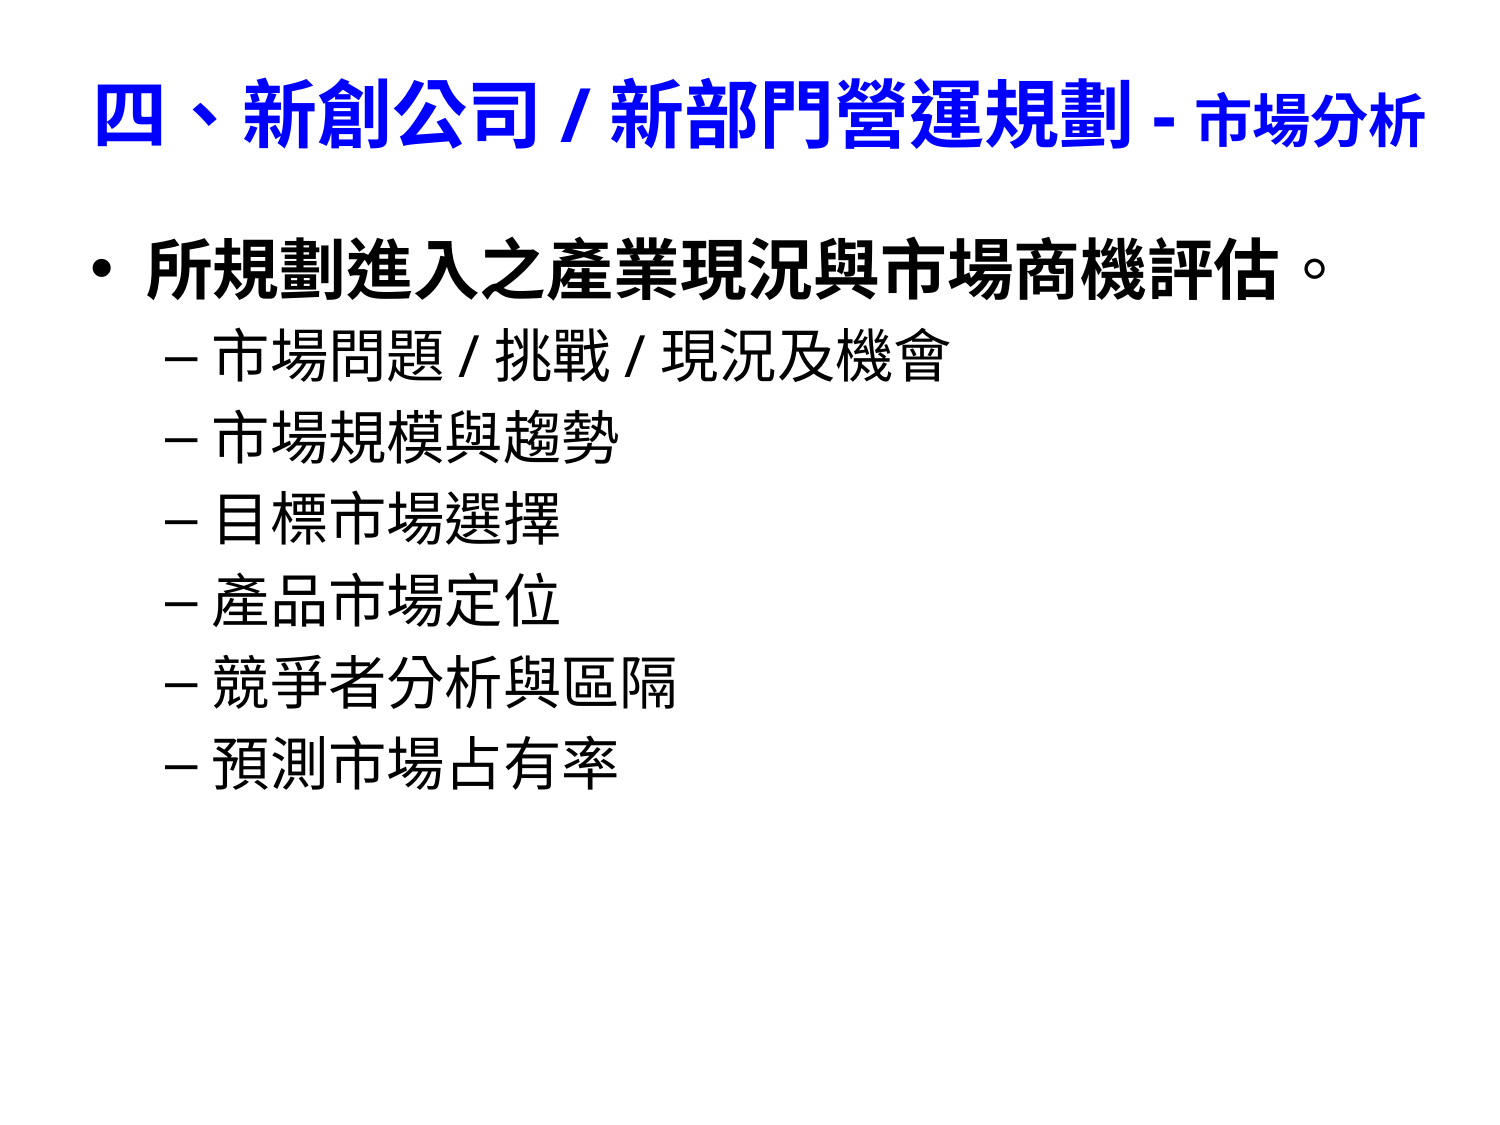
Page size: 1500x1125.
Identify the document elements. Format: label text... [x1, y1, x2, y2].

list 所規劃進入之產業現況與市場商機評估。 市場問題/挑戰/現況及機會 市場規模與趨勢 目標市場選擇 產品市場定位 競爭者分析與區隔 預測市場占有率 [75, 219, 1425, 963]
title 四、新創公司/新部門營運規劃-市場分析 [59, 19, 1461, 207]
